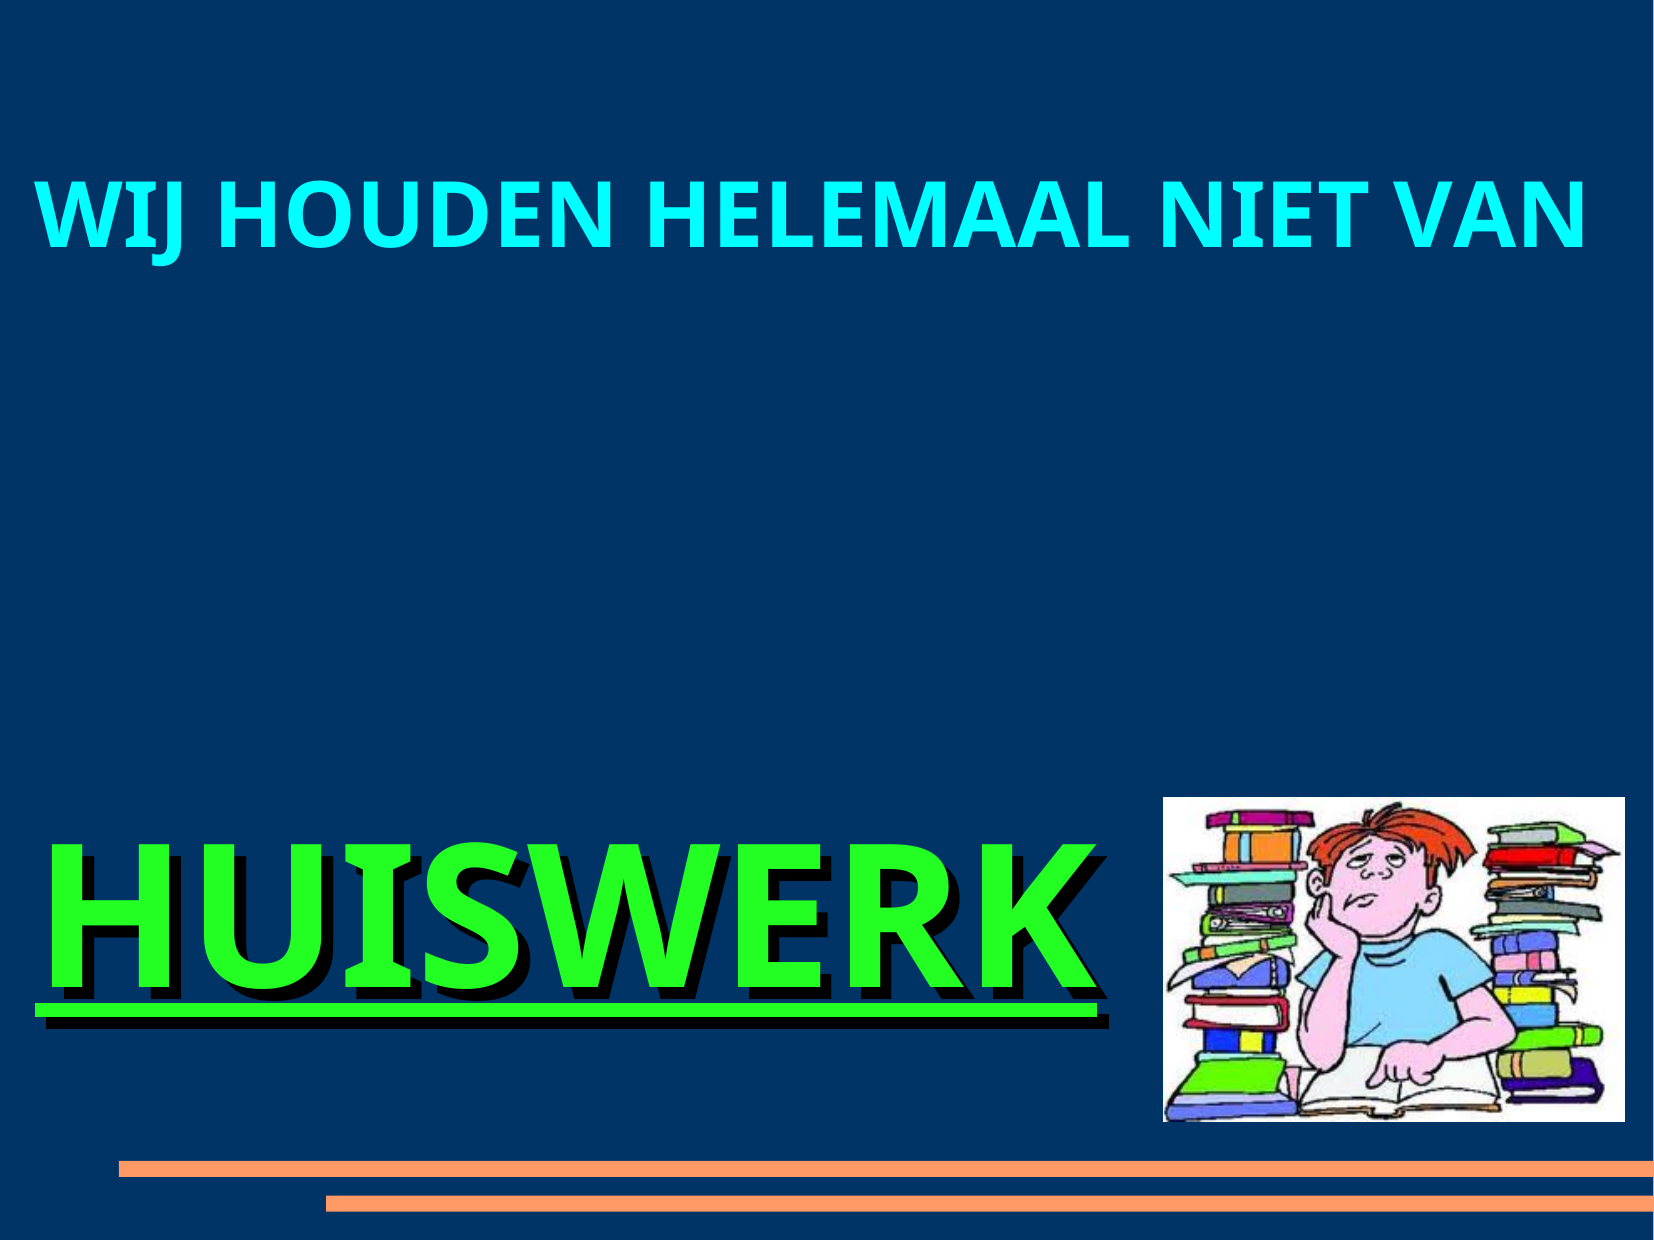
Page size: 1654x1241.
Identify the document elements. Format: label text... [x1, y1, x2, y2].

title WIJ HOUDEN HELEMAAL NIET VAN HUISWERK [34, 191, 1595, 1004]
picture [1163, 797, 1625, 1123]
